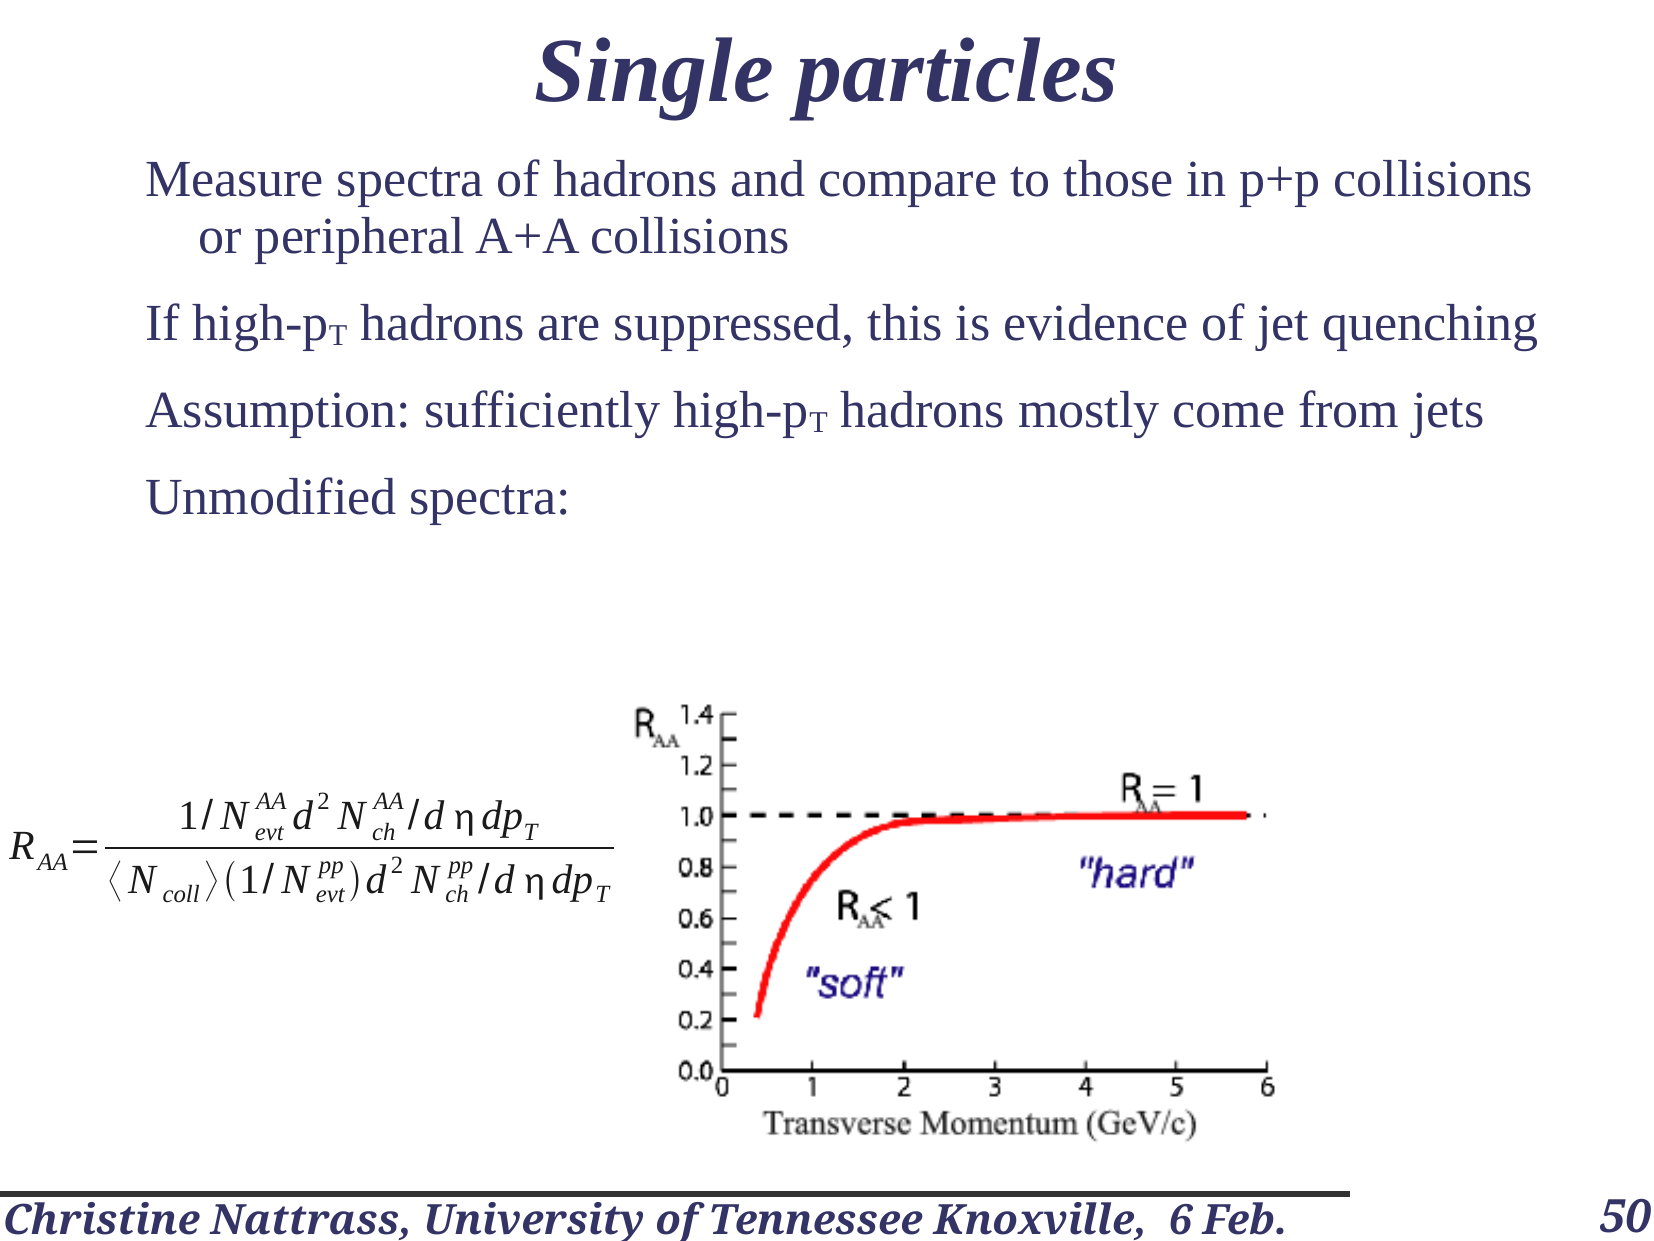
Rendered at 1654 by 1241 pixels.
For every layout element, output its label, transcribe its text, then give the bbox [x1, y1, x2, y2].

list Measure spectra of hadrons and compare to those in p+p collisions or peripheral A+A collisions If high-pT hadrons are suppressed, this is evidence of jet quenching Assumption: sufficiently high-pT hadrons mostly come from jets Unmodified spectra: [127, 149, 1553, 859]
chart [0, 787, 623, 909]
title Single particles [82, 19, 1571, 121]
picture [633, 699, 1277, 1151]
